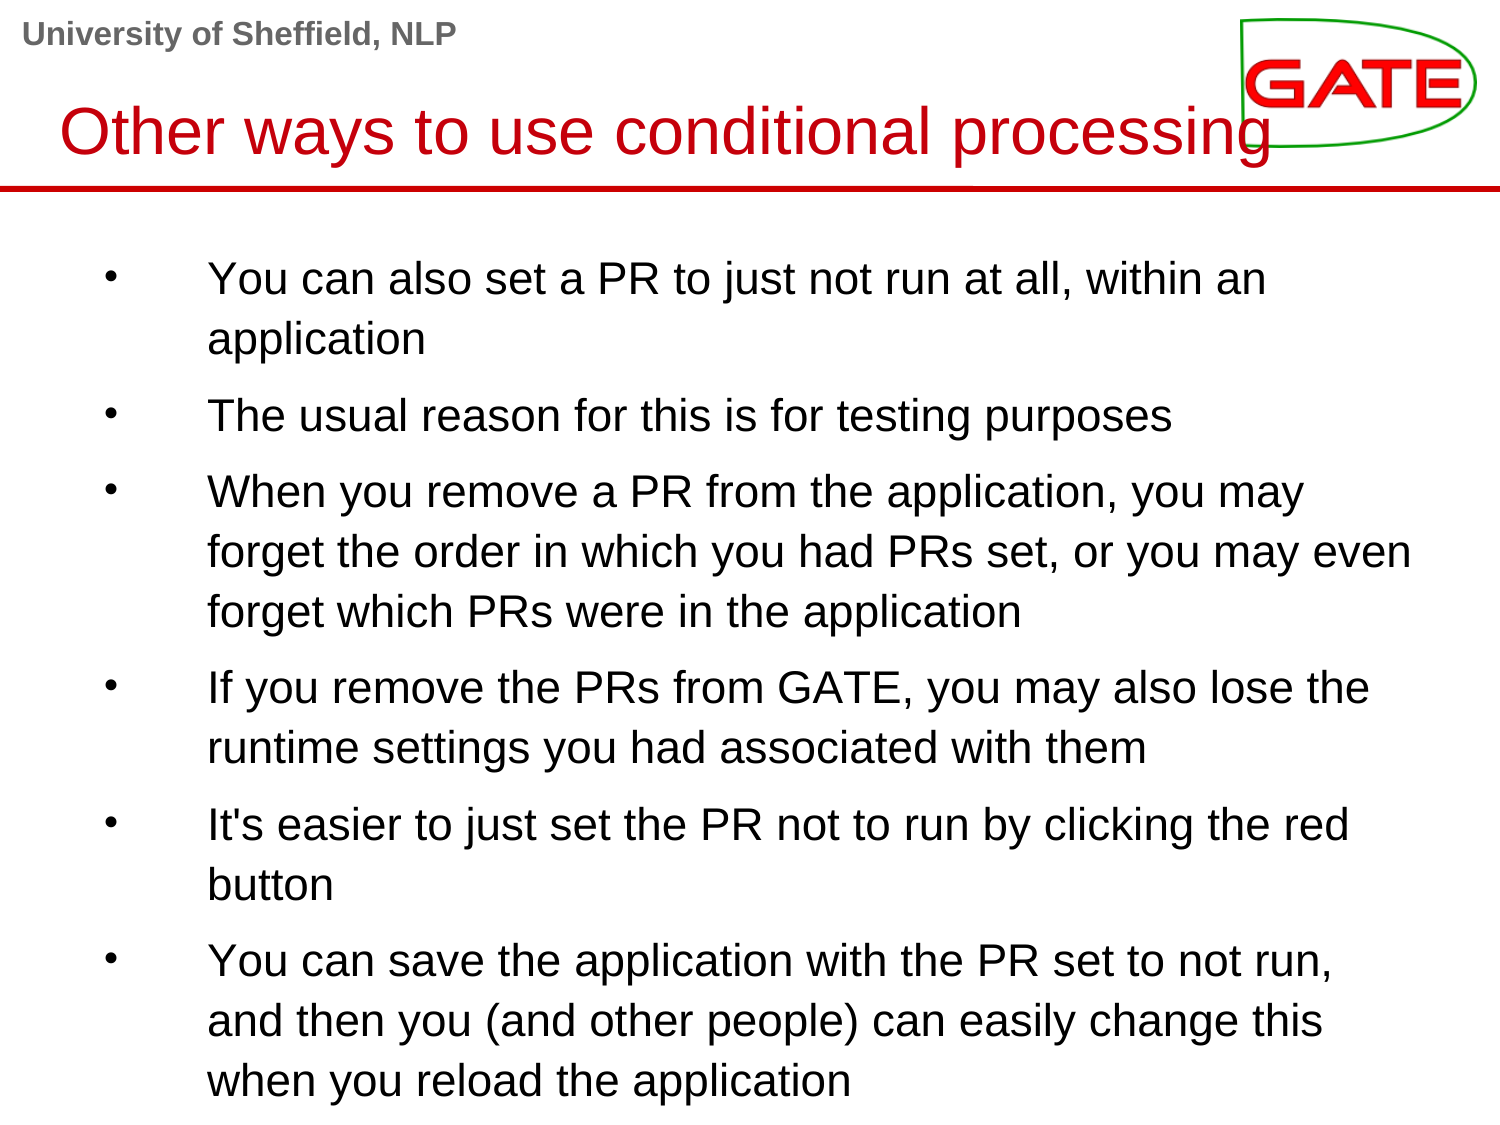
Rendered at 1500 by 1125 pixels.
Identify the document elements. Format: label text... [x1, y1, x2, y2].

picture [1240, 18, 1477, 148]
list You can also set a PR to just not run at all, within an application The usual reason for this is for testing purposes When you remove a PR from the application, you may forget the order in which you had PRs set, or you may even forget which PRs were in the application If you remove the PRs from GATE, you may also lose the runtime settings you had associated with them It's easier to just set the PR not to run by clicking the red button You can save the application with the PR set to not run, and then you (and other people) can easily change this when you reload the application [88, 236, 1432, 1114]
title Other ways to use conditional processing [44, 29, 1388, 227]
